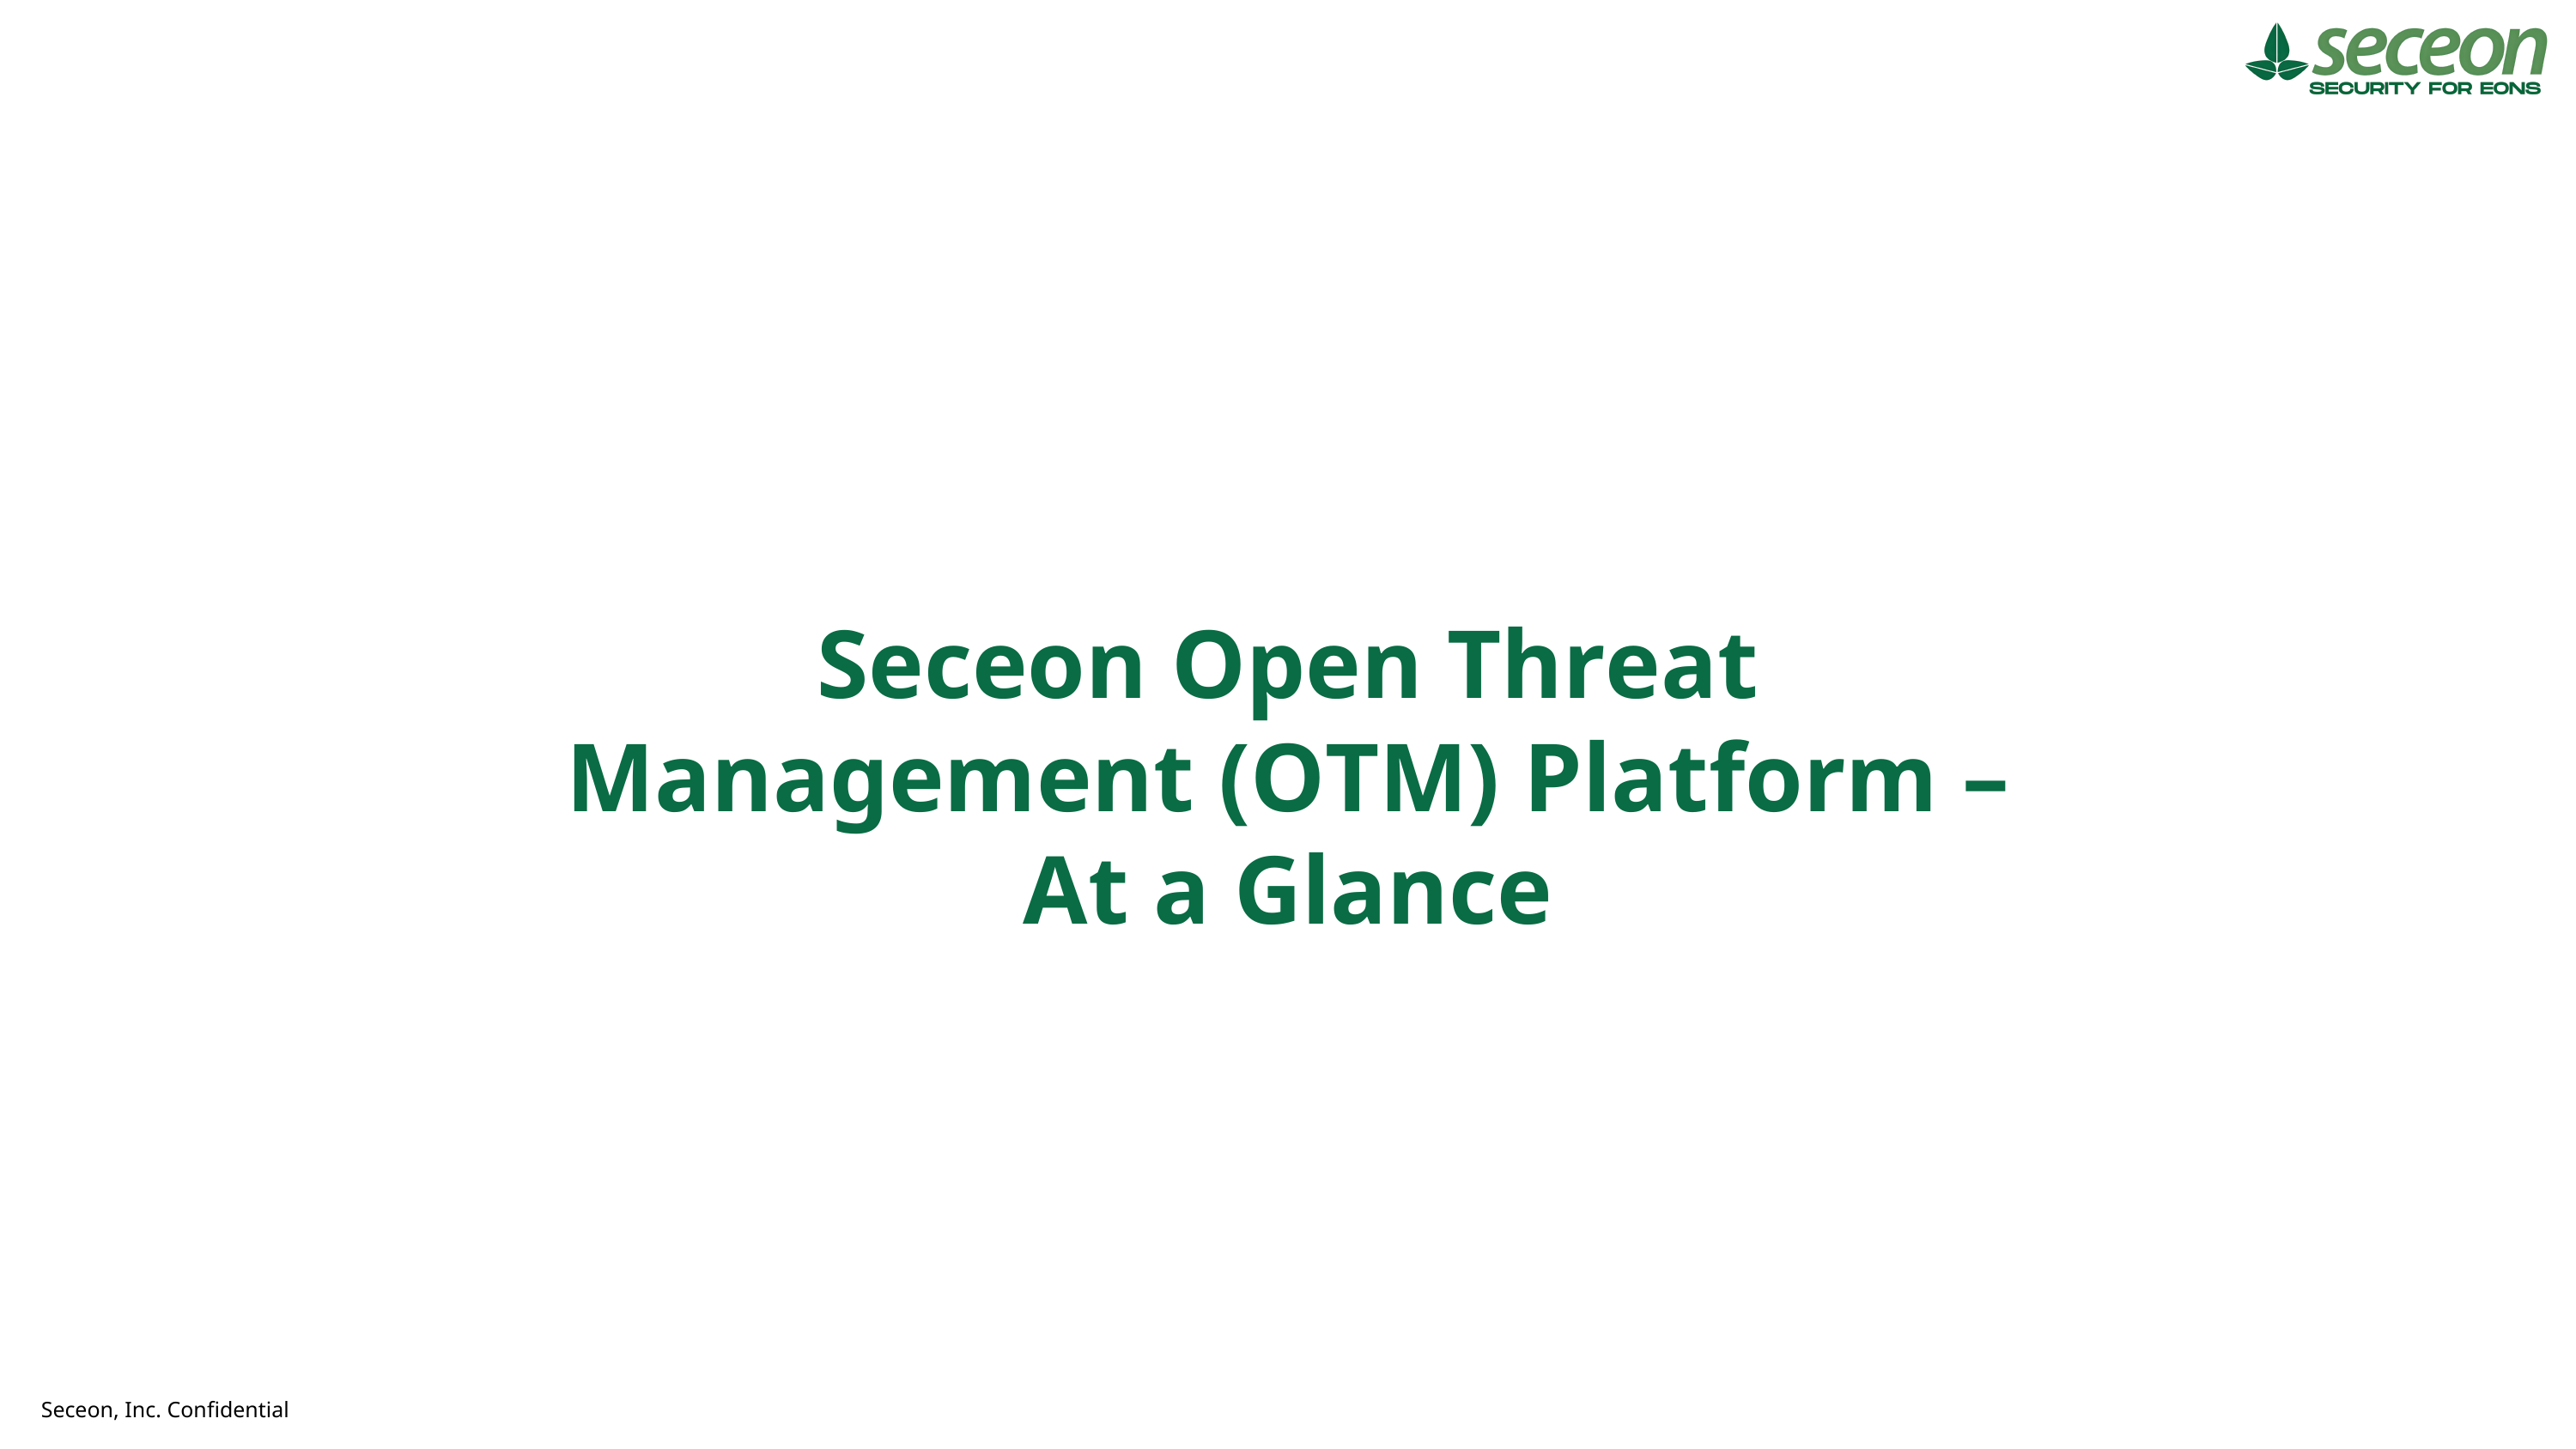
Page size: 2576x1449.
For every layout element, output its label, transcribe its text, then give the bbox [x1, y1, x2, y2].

text_box Seceon Open Threat Management (OTM) Platform – At a Glance [544, 585, 2032, 864]
